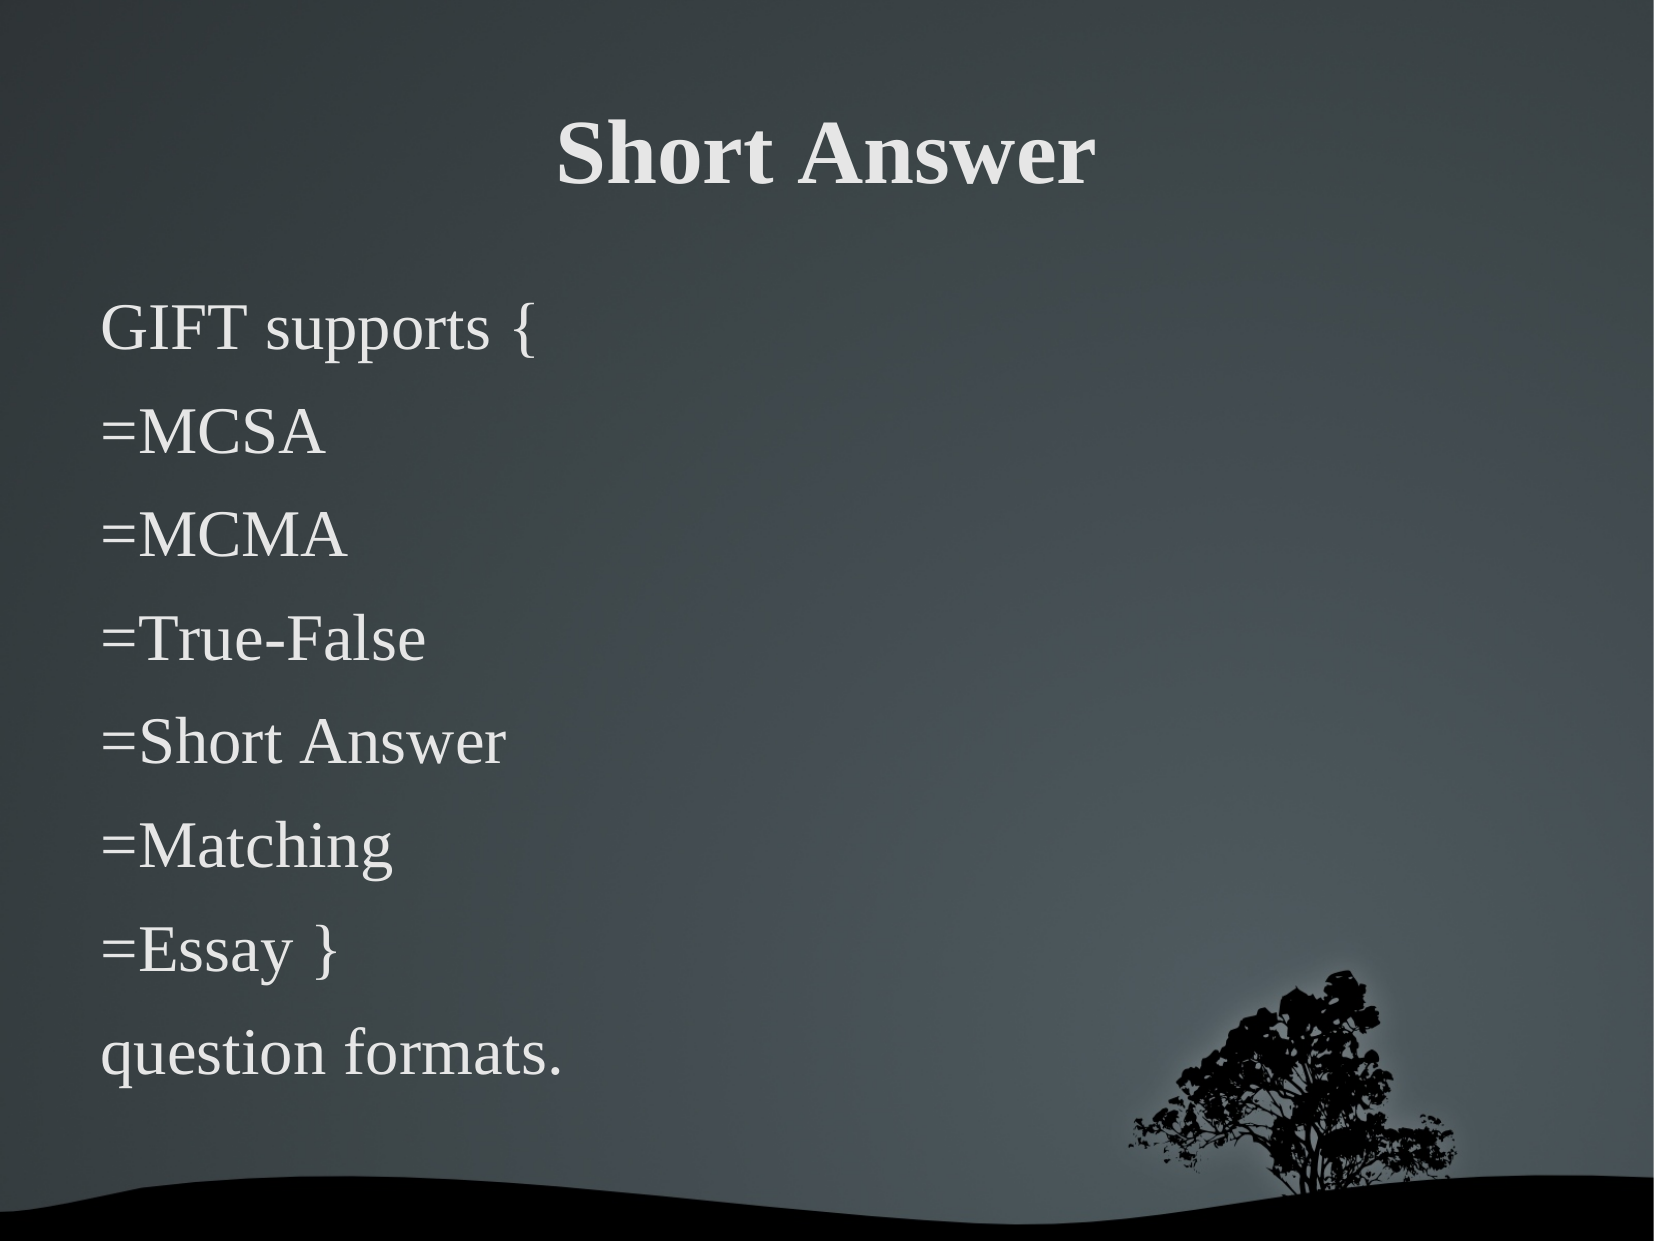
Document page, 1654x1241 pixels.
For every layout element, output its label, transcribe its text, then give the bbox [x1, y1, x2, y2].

picture [0, 0, 1654, 1241]
title Short Answer [82, 56, 1571, 250]
list GIFT supports { =MCSA =MCMA =True-False =Short Answer =Matching =Essay } question formats. [82, 290, 1571, 1144]
